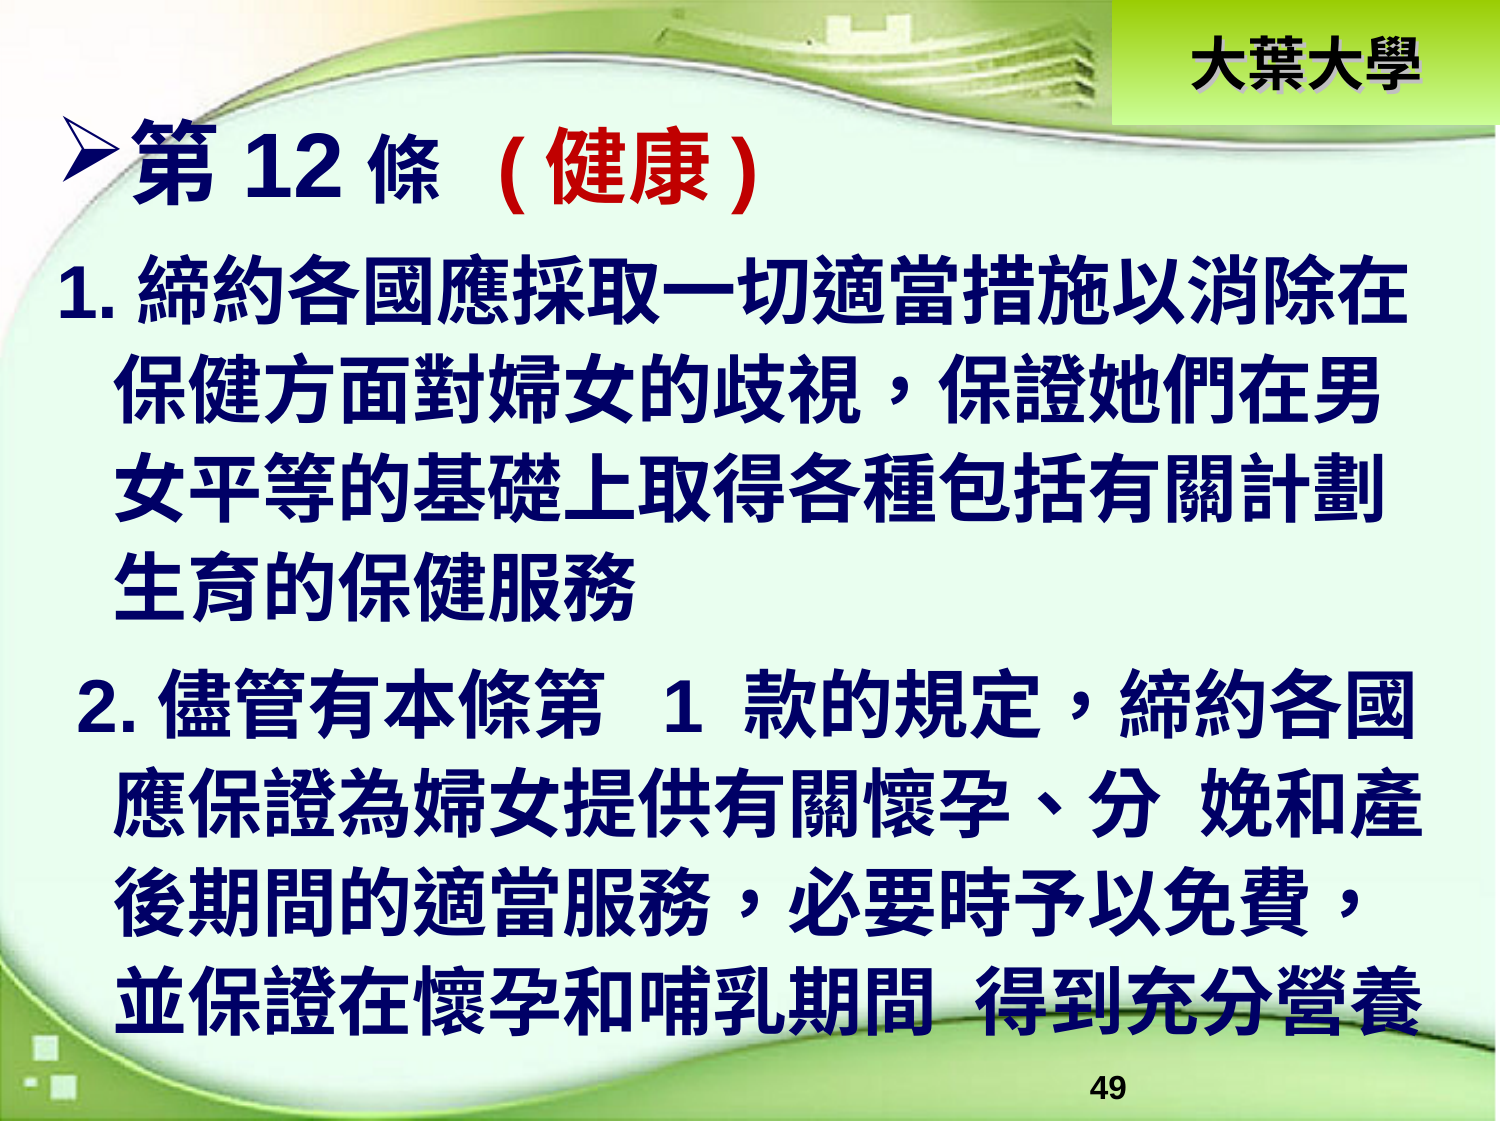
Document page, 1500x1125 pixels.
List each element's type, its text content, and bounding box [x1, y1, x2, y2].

text_box 第12條 (健康) 1.締約各國應採取一切適當措施以消除在保健方面對婦女的歧視，保證她們在男女平等的基礎上取得各種包括有關計劃生育的保健服務 2.儘管有本條第 1 款的規定，締約各國應保證為婦女提供有關懷孕、分 娩和產後期間的適當服務，必要時予以免費，並保證在懷孕和哺乳期間 得到充分營養 [41, 42, 1459, 946]
